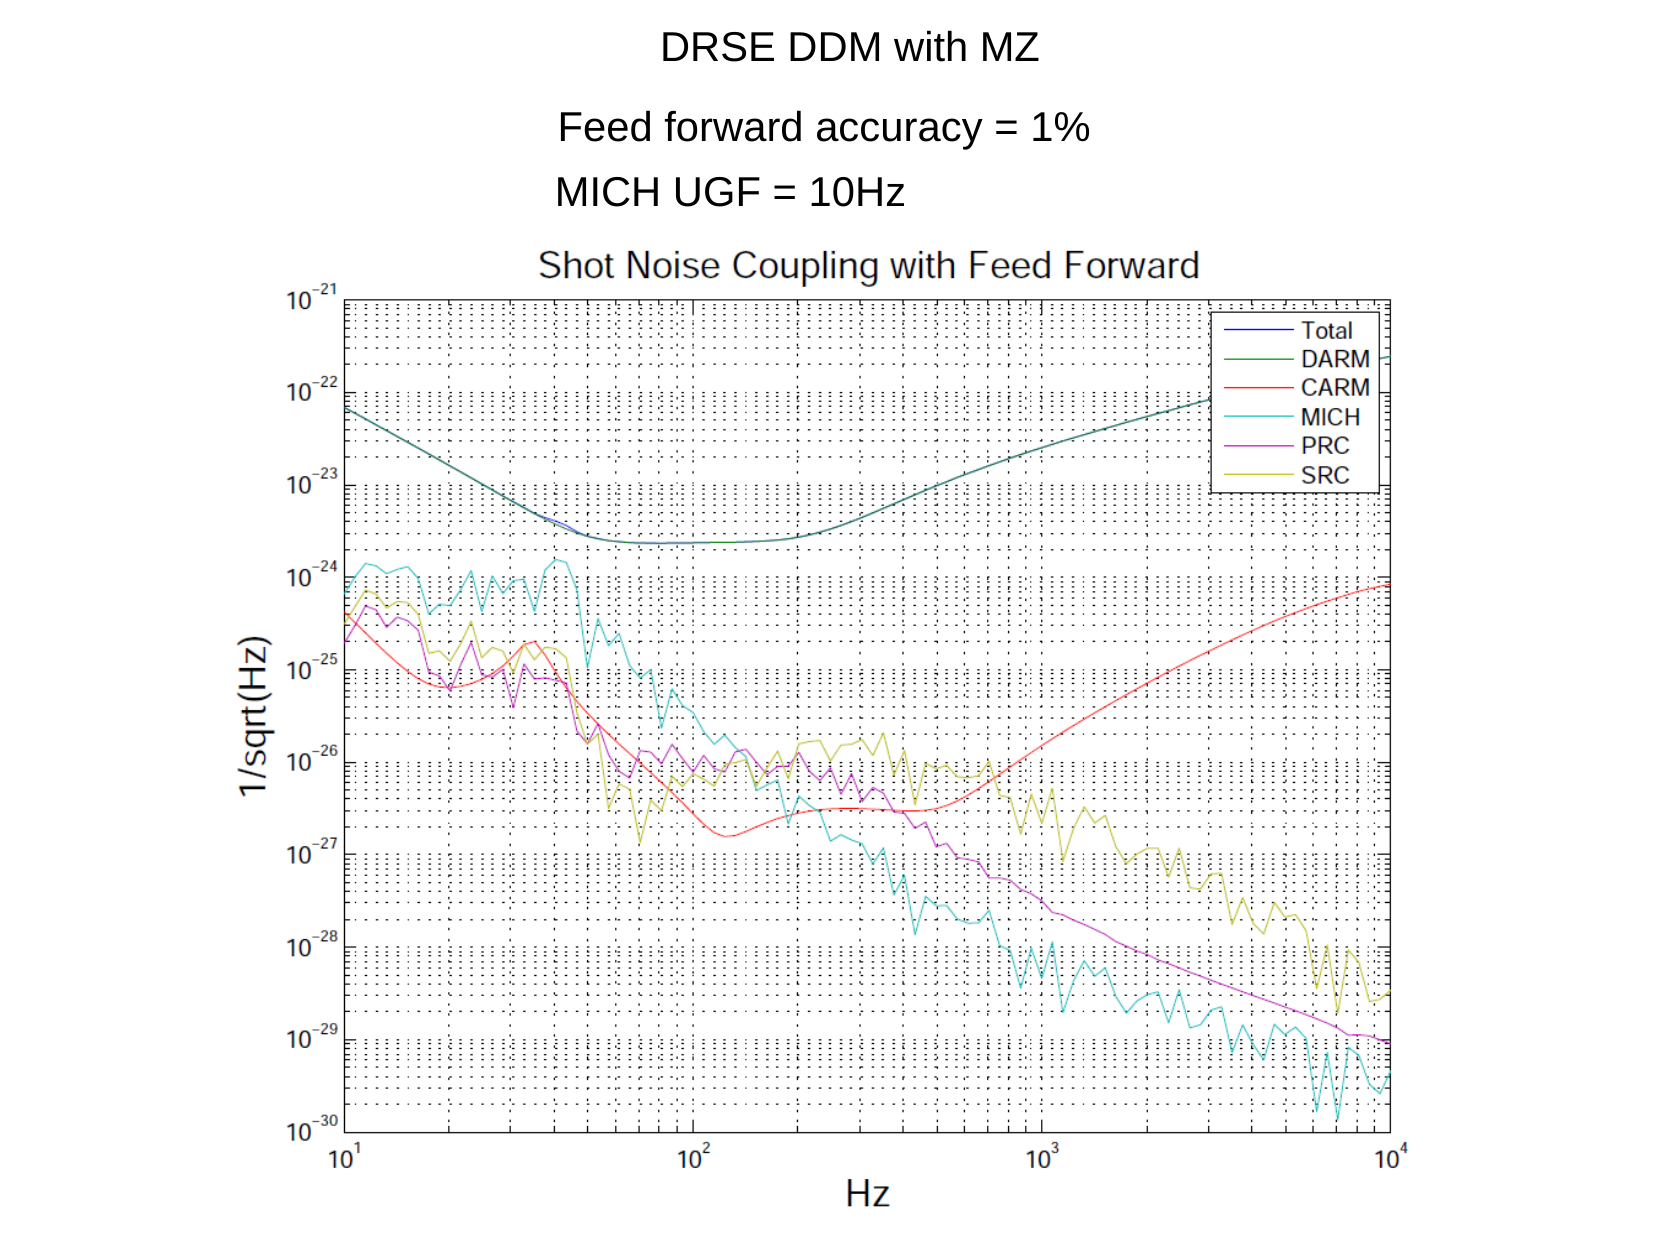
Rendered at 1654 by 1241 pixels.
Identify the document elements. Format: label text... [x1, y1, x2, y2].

picture [220, 230, 1450, 1220]
text_box MICH UGF = 10Hz [540, 161, 922, 223]
text_box DRSE DDM with MZ [645, 16, 1067, 78]
text_box Feed forward accuracy = 1% [543, 96, 1106, 158]
